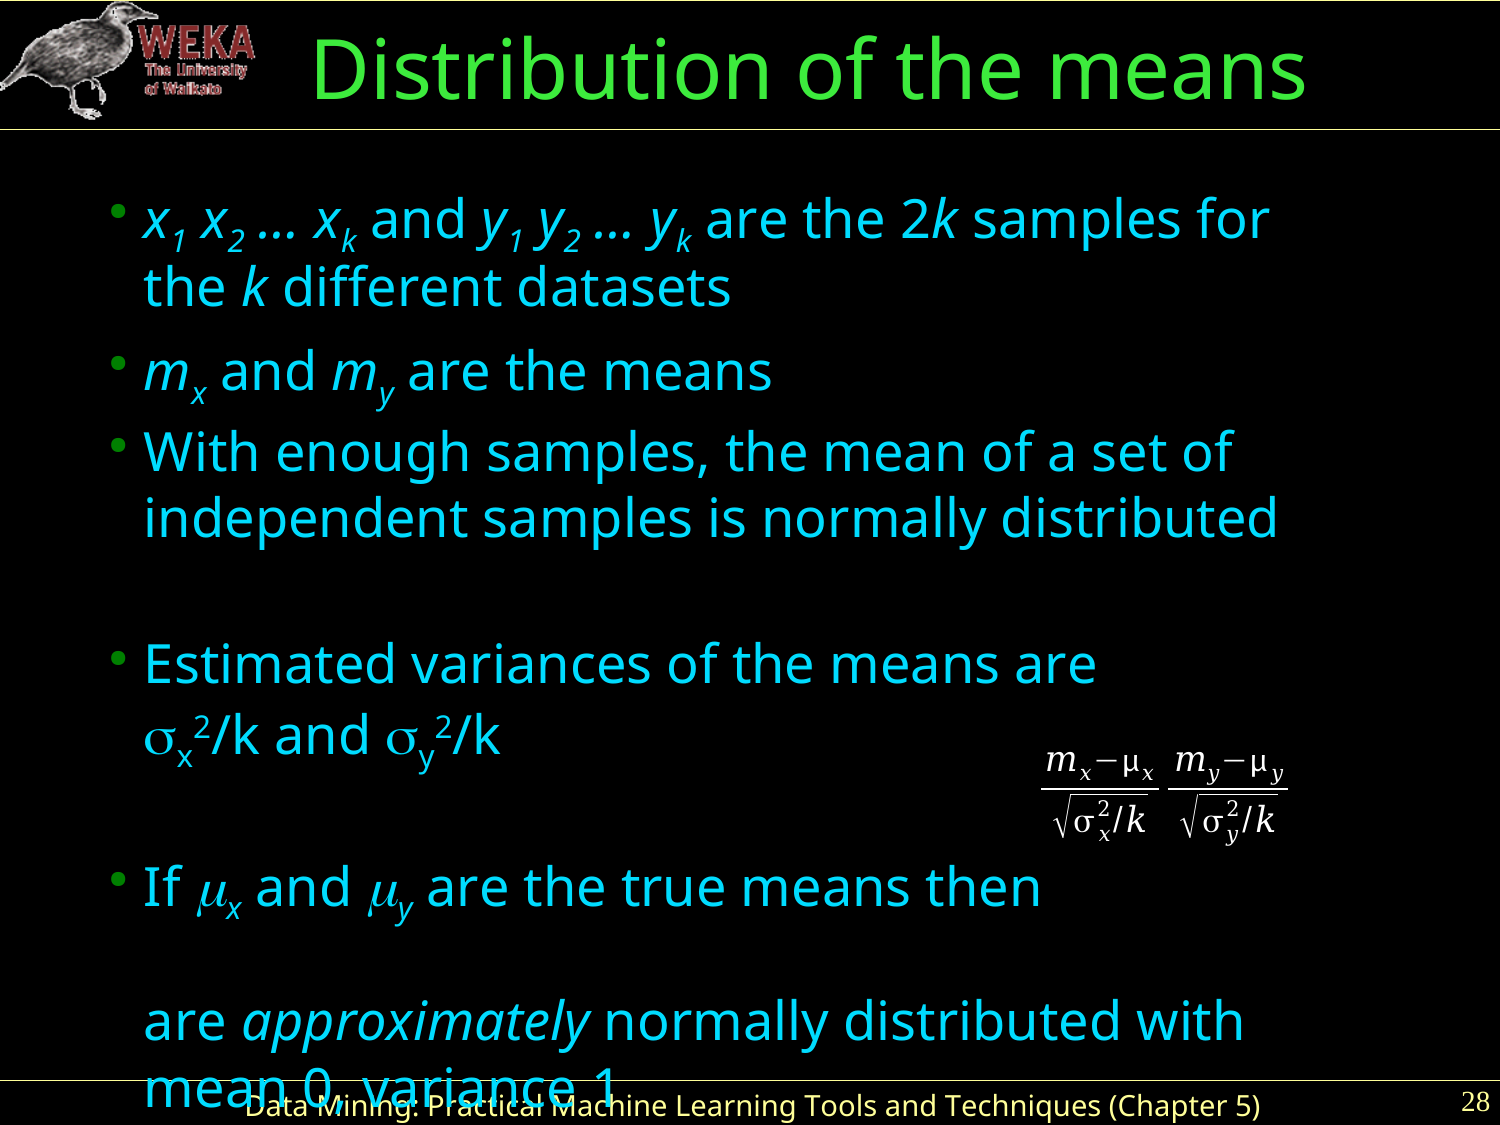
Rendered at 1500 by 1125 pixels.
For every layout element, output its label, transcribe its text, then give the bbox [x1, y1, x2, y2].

text_box x1 x2 … xk and y1 y2 … yk are the 2k samples for the k different datasets mx and my are the means With enough samples, the mean of a set of independent samples is normally distributed Estimated variances of the means are sx2/k and sy2/k If mx and my are the true means then are approximately normally distributed with mean 0, variance 1 [58, 173, 1359, 1037]
title Distribution of the means [295, 0, 1500, 148]
chart [1033, 738, 1296, 847]
picture [0, 1, 266, 129]
